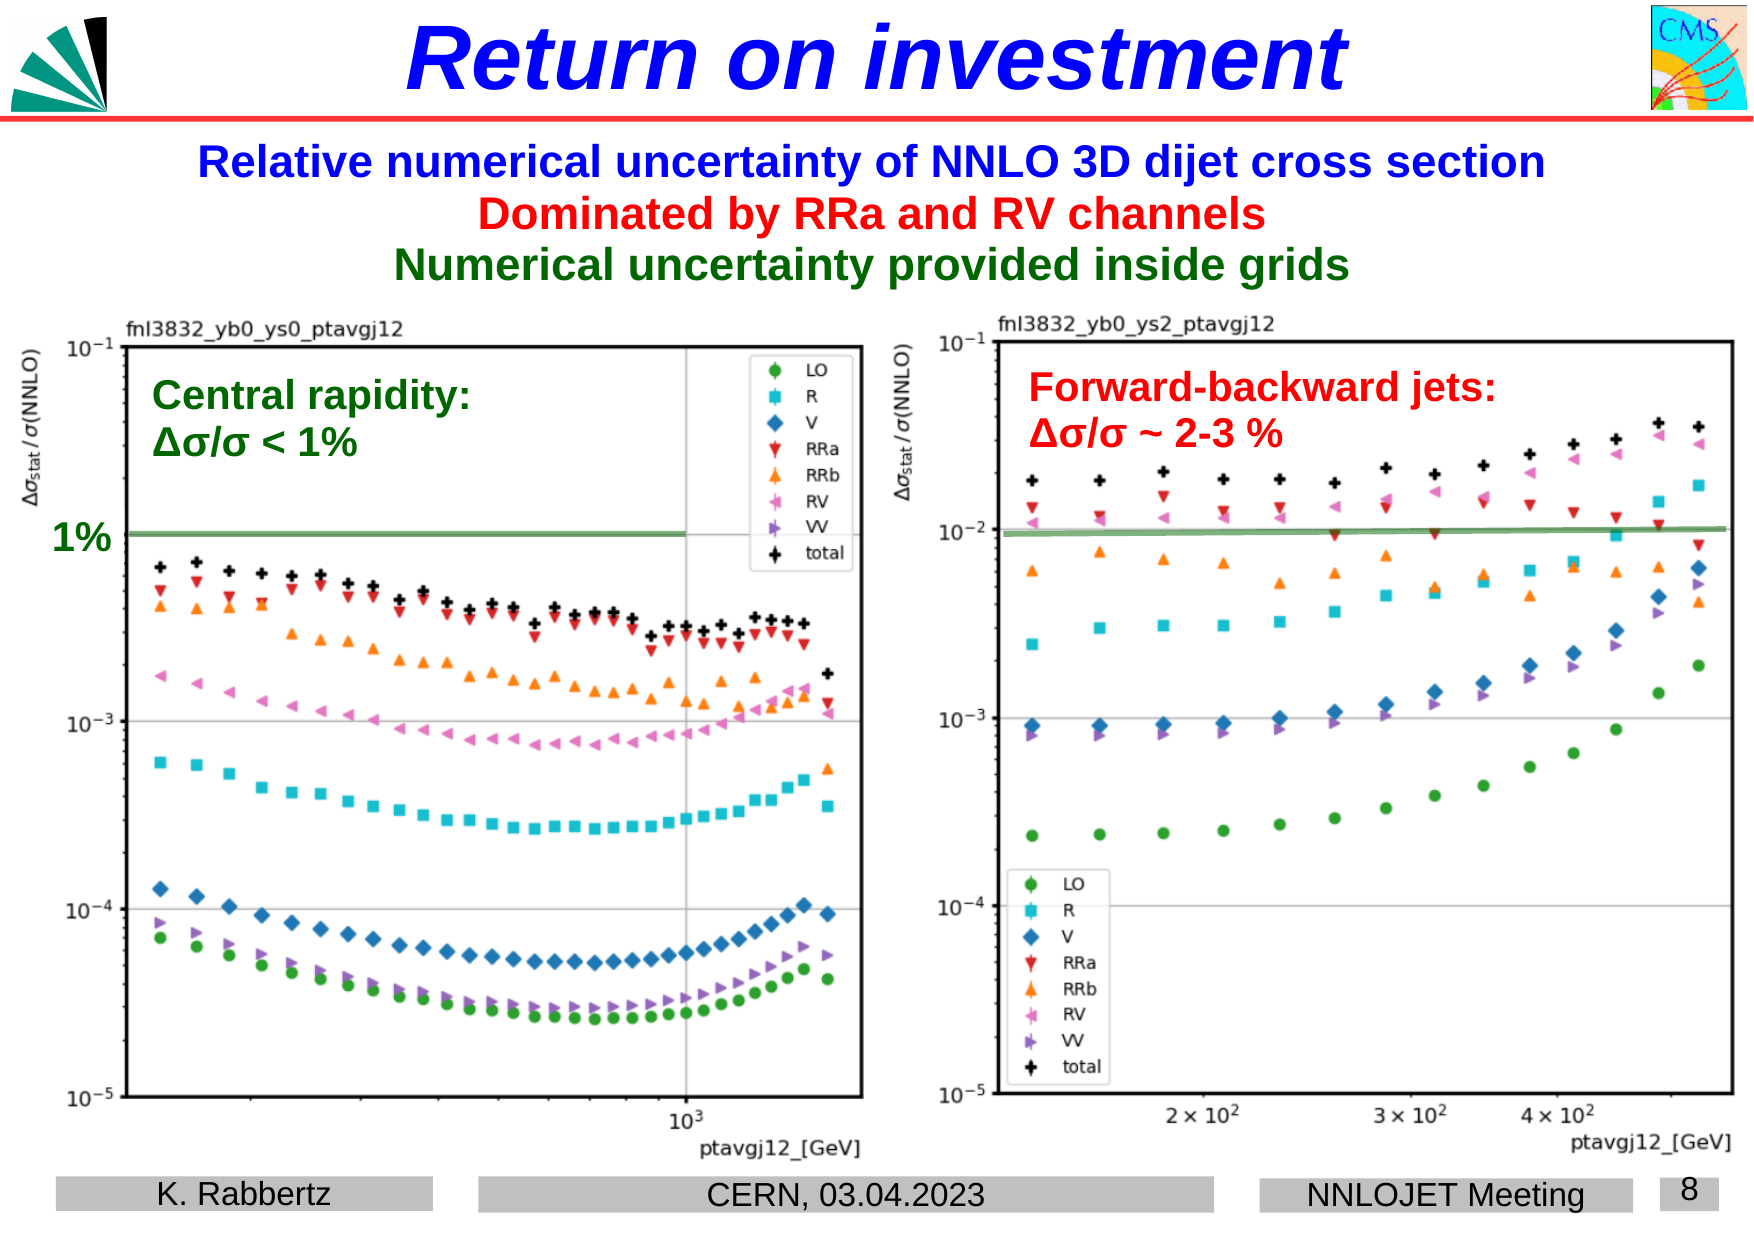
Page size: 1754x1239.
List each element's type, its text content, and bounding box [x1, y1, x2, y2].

picture [11, 17, 107, 113]
text_box Central rapidity: Δσ/σ < 1% [139, 366, 484, 471]
text_box Forward-backward jets: Δσ/σ ~ 2-3 % [1016, 357, 1510, 463]
text_box Relative numerical uncertainty of NNLO 3D dijet cross section Dominated by RRa and RV channels Numerical uncertainty provided inside grids [185, 130, 1568, 297]
picture [886, 309, 1741, 1159]
picture [14, 312, 869, 1164]
text_box 1% [40, 507, 125, 567]
text_box [129, 530, 686, 537]
title Return on investment [124, 0, 1630, 116]
picture [1651, 5, 1747, 110]
text_box [1003, 526, 1727, 537]
